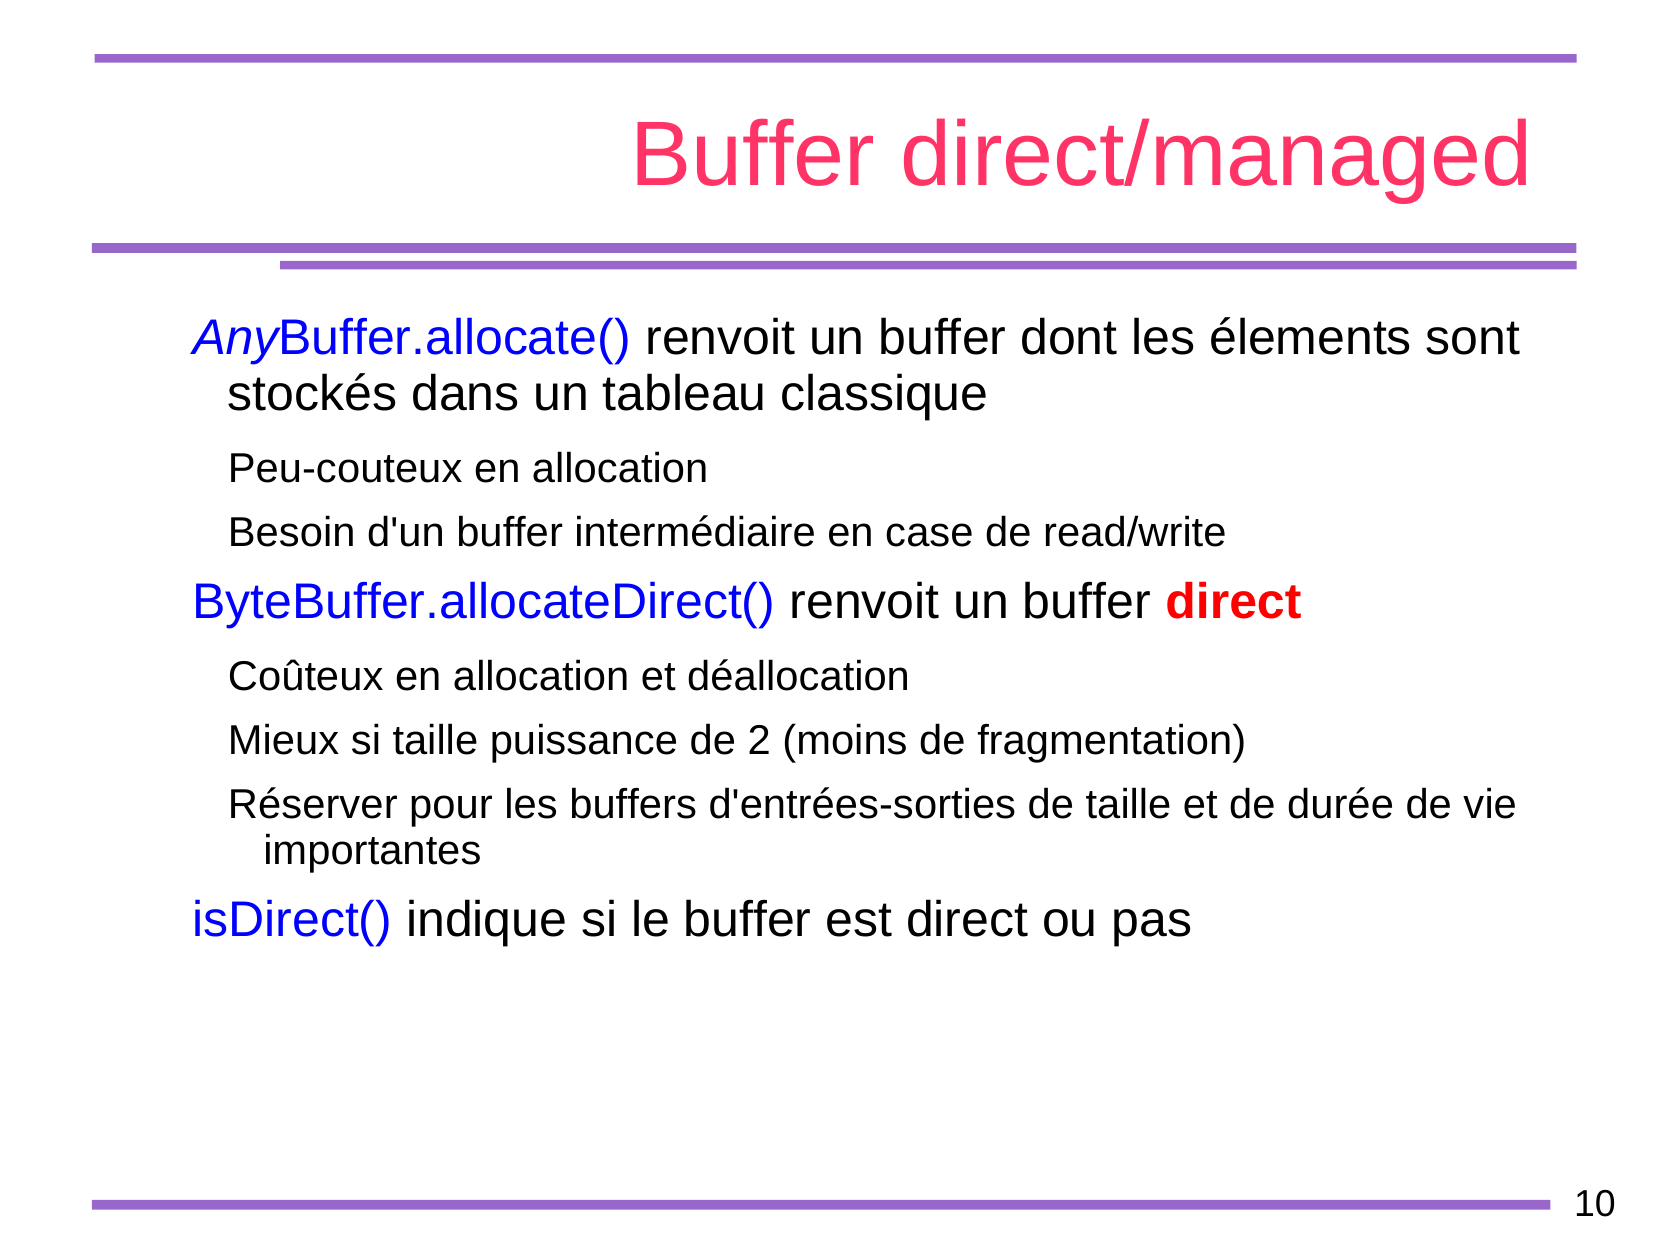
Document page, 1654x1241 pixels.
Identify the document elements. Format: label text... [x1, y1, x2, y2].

list AnyBuffer.allocate() renvoit un buffer dont les élements sont stockés dans un tableau classique Peu-couteux en allocation Besoin d'un buffer intermédiaire en case de read/write ByteBuffer.allocateDirect() renvoit un buffer direct Coûteux en allocation et déallocation Mieux si taille puissance de 2 (moins de fragmentation) Réserver pour les buffers d'entrées-sorties de taille et de durée de vie importantes isDirect() indique si le buffer est direct ou pas [121, 309, 1534, 1162]
title Buffer direct/managed [121, 49, 1534, 257]
